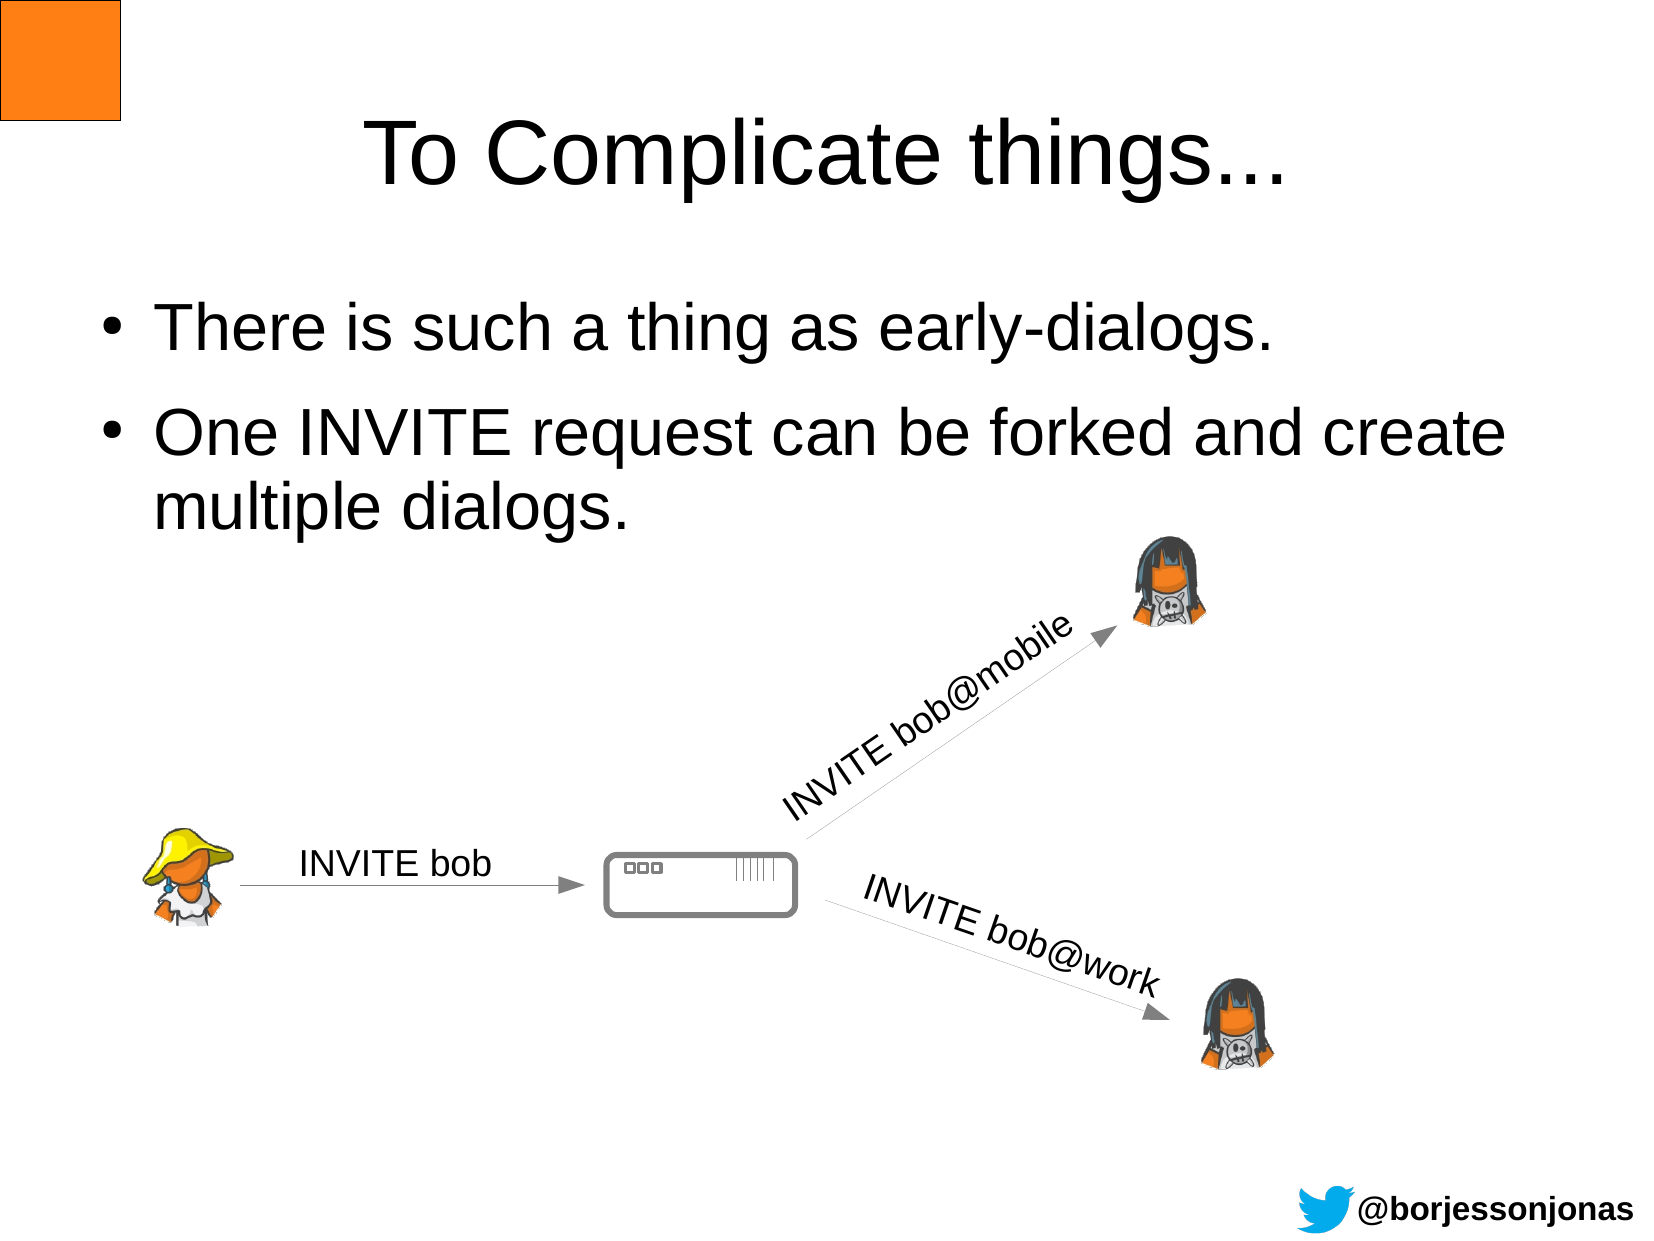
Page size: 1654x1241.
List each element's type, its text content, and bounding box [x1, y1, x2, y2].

list There is such a thing as early-dialogs. One INVITE request can be forked and create multiple dialogs. [82, 290, 1571, 1109]
title To Complicate things... [82, 49, 1571, 257]
text_box INVITE bob@mobile [757, 585, 1100, 847]
text_box INVITE bob [282, 834, 509, 894]
text_box [606, 855, 796, 916]
picture [1185, 974, 1283, 1073]
picture [1277, 1160, 1375, 1241]
text_box INVITE bob@work [840, 851, 1184, 1021]
picture [135, 824, 241, 931]
picture [1117, 532, 1216, 631]
